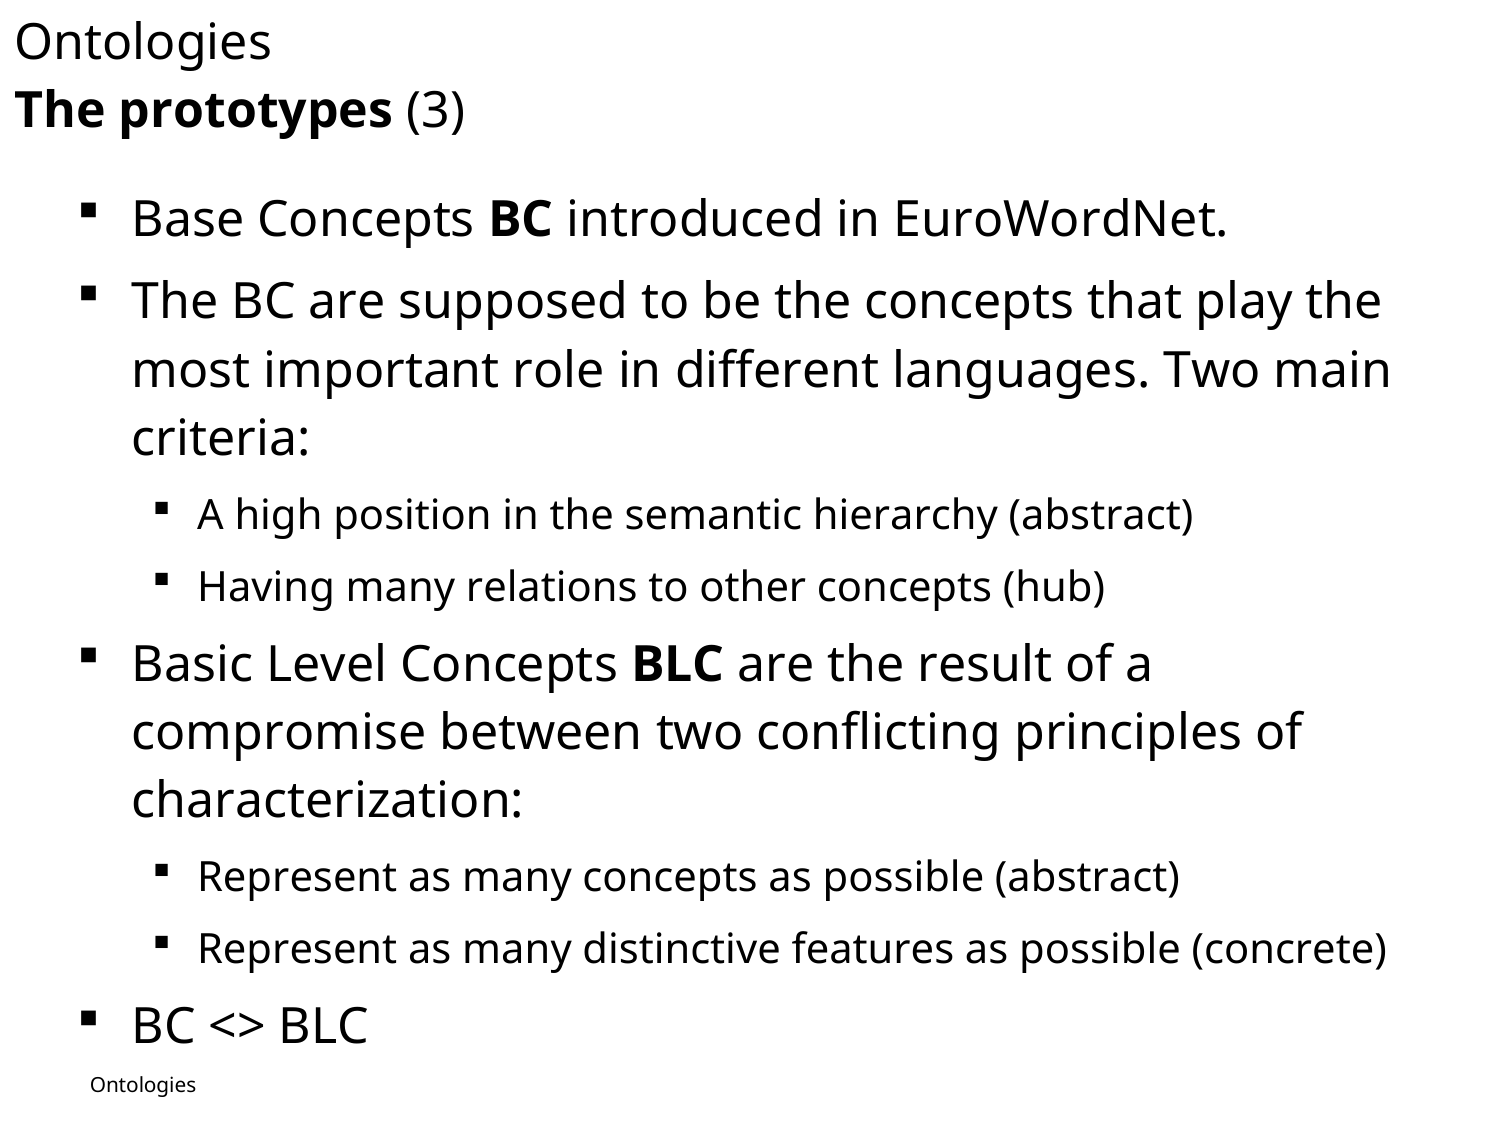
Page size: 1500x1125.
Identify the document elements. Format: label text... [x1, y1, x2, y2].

list Base Concepts BC introduced in EuroWordNet. The BC are supposed to be the concepts that play the most important role in different languages. Two main criteria: A high position in the semantic hierarchy (abstract) Having many relations to other concepts (hub) Basic Level Concepts BLC are the result of a compromise between two conﬂicting principles of characterization: Represent as many concepts as possible (abstract) Represent as many distinctive features as possible (concrete) BC <> BLC [62, 174, 1463, 1013]
title Ontologies The prototypes (3) [0, 0, 1401, 151]
